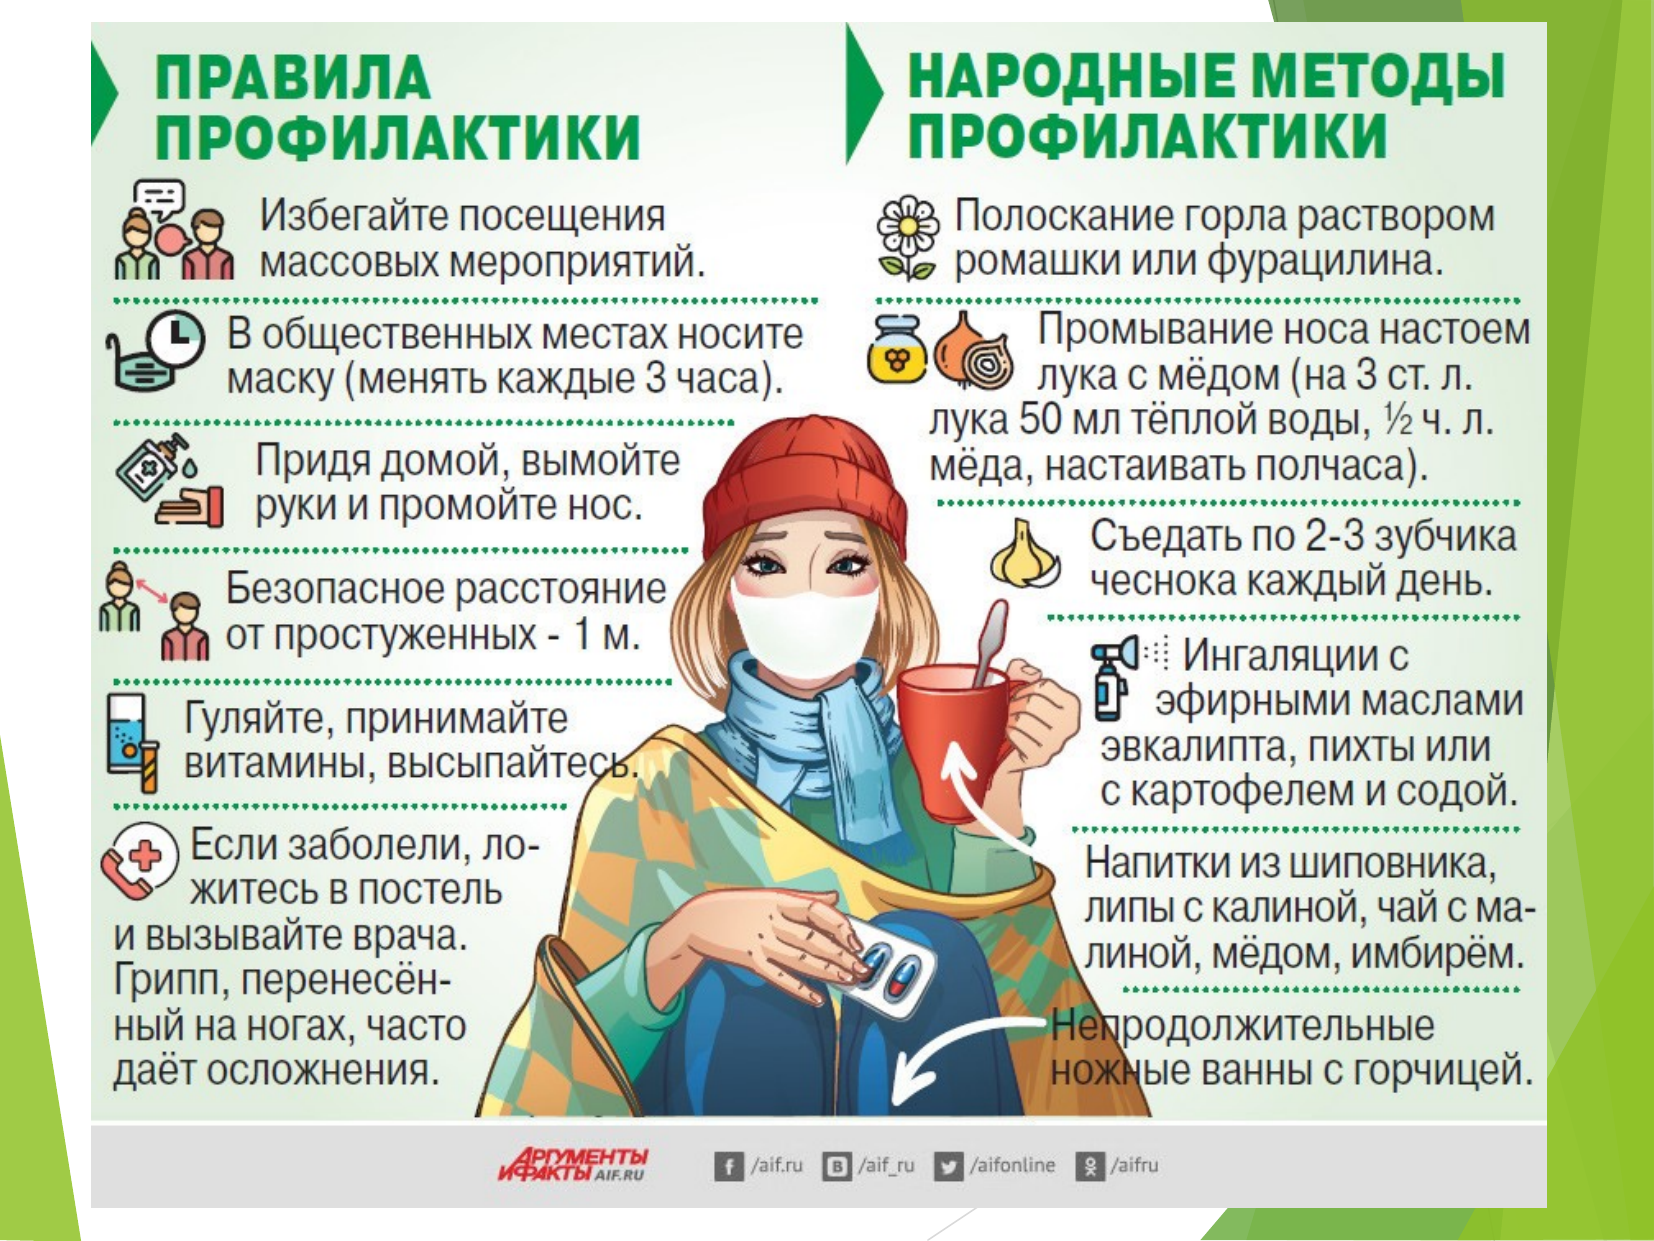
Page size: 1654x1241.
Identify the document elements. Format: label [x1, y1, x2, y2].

picture [91, 22, 1547, 1208]
